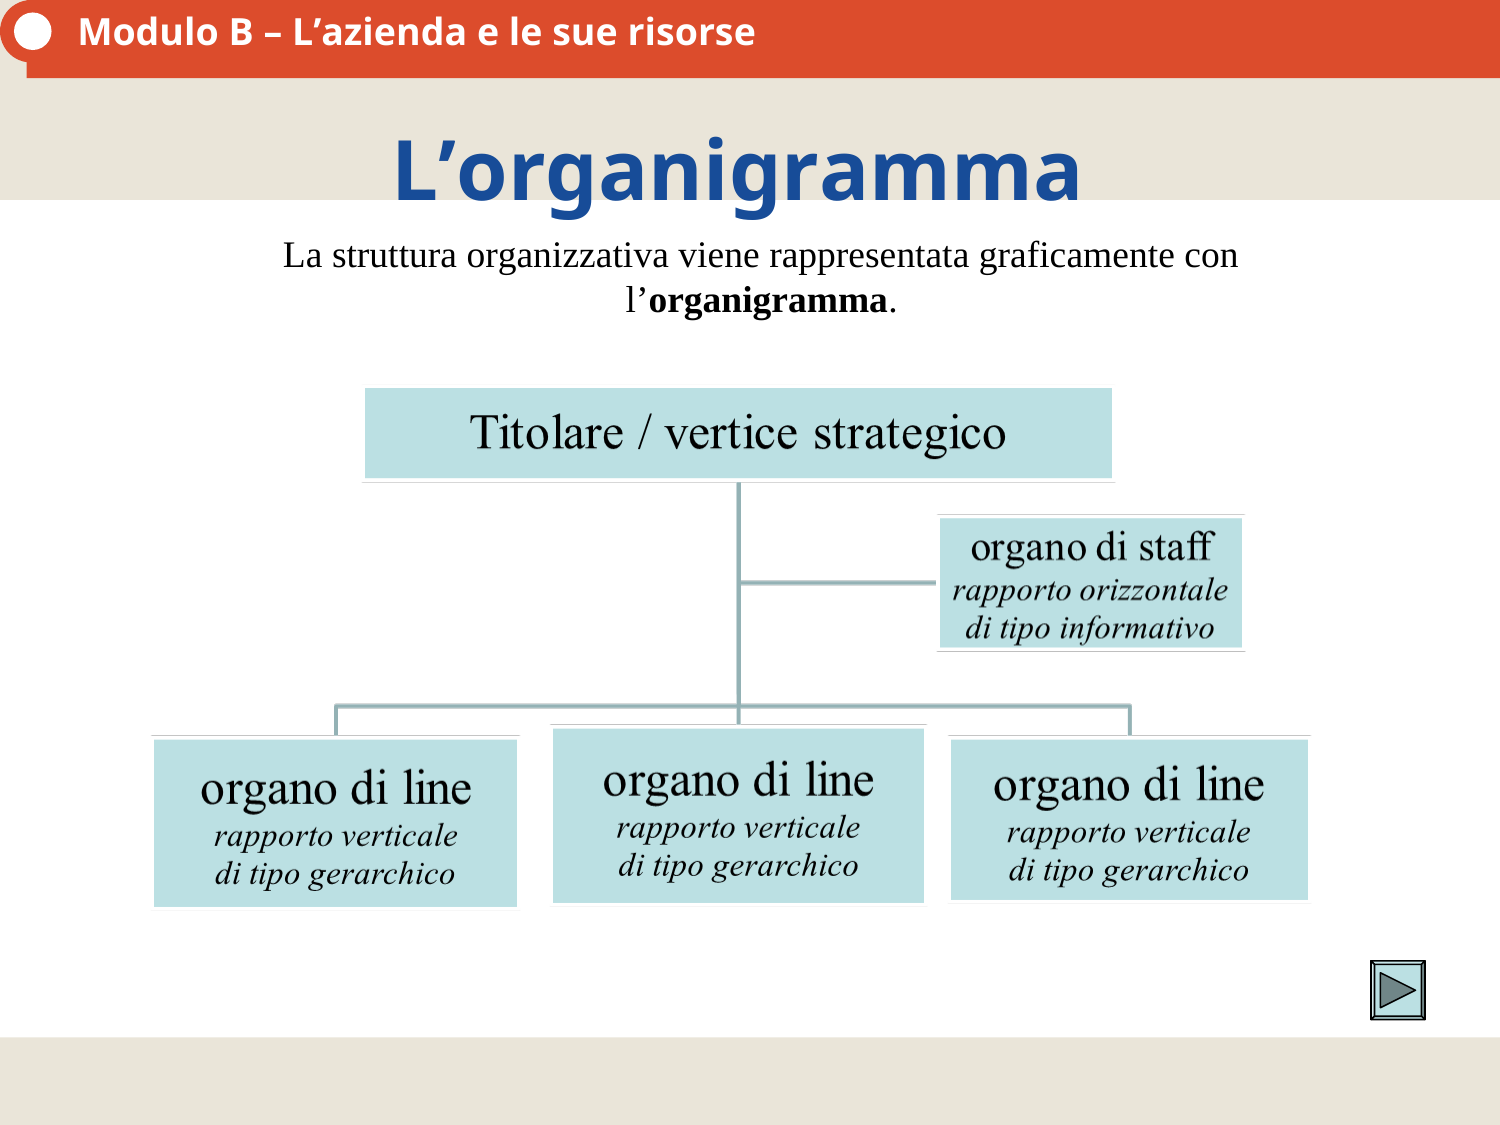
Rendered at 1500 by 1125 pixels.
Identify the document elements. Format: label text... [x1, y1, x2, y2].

text_box [1372, 960, 1425, 1020]
title L’organigramma [100, 113, 1376, 220]
list La struttura organizzativa viene rappresentata graficamente con l’organigramma. [175, 222, 1348, 329]
picture [70, 374, 1418, 927]
